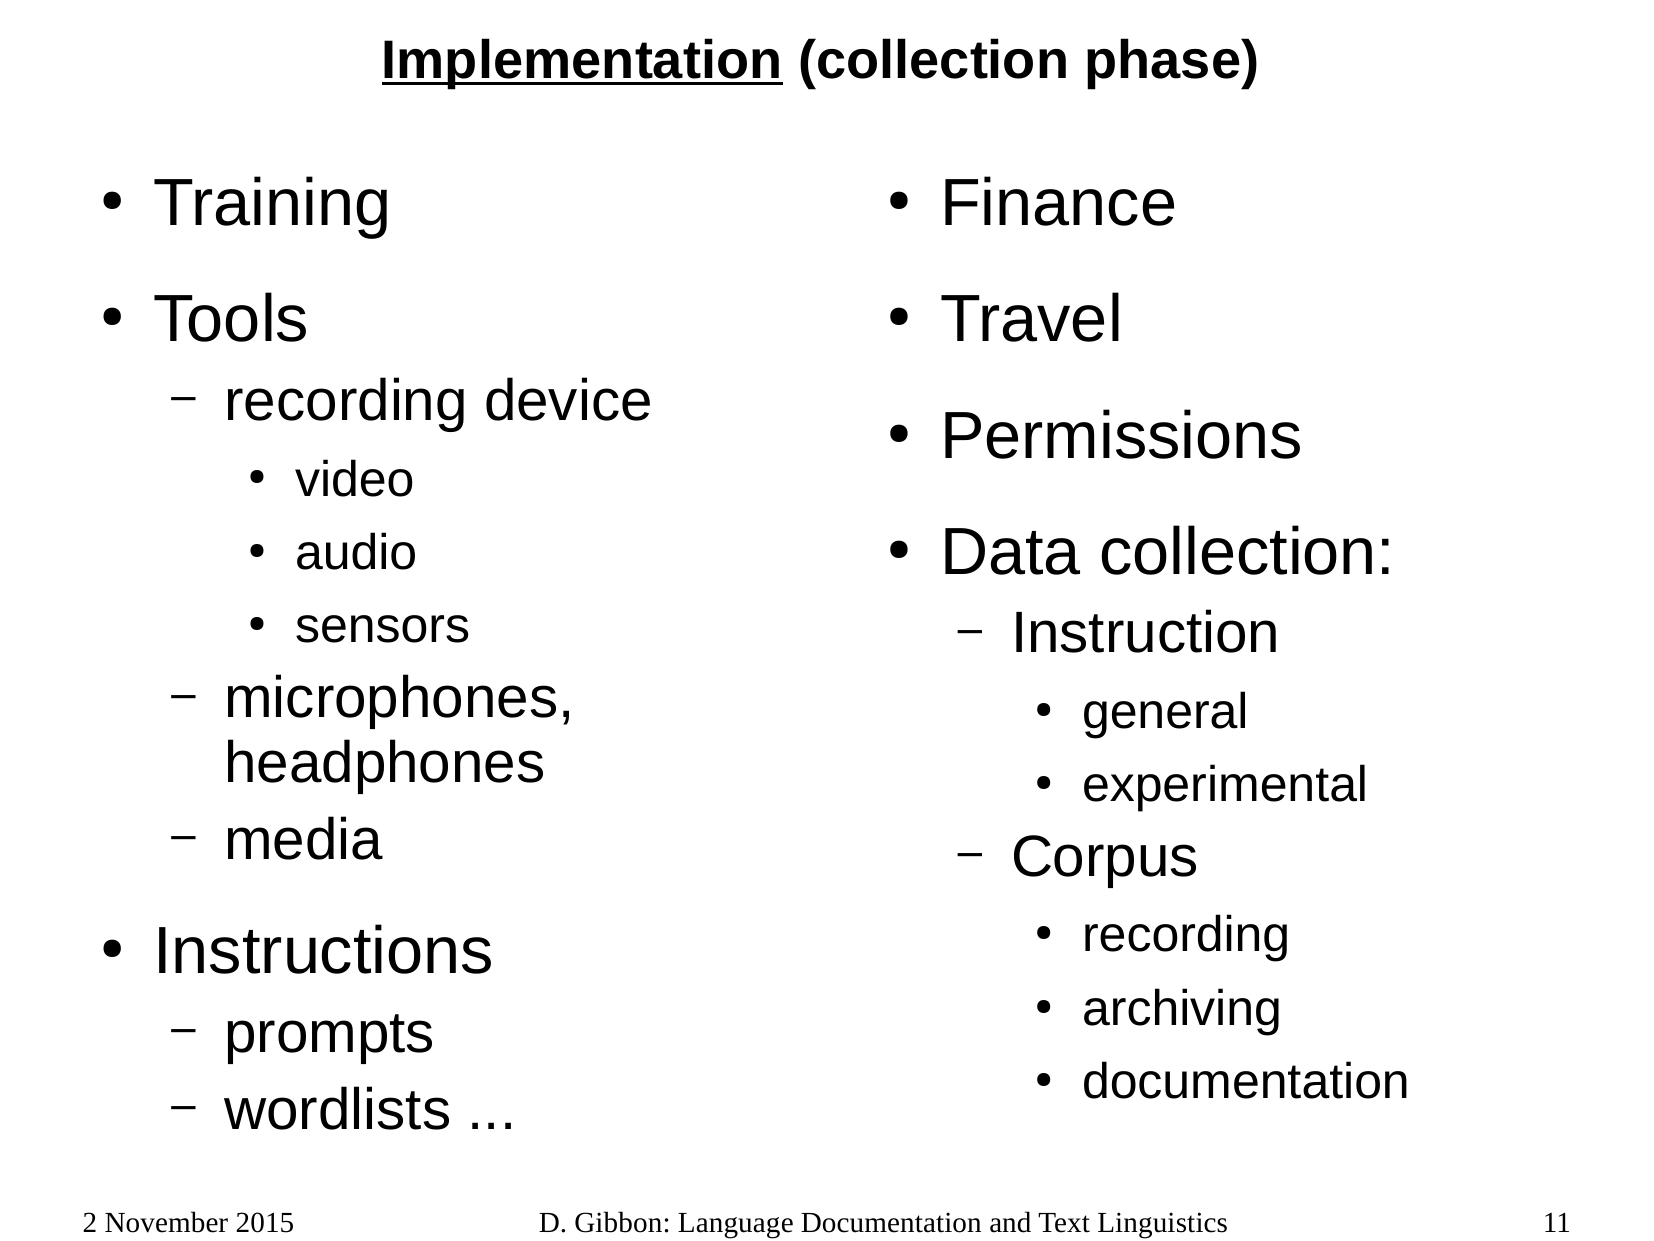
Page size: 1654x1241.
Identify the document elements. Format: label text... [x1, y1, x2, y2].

list Finance Travel Permissions Data collection: Instruction general experimental Corpus recording archiving documentation [869, 165, 1619, 1146]
title Implementation (collection phase) [11, 13, 1630, 107]
list Training Tools recording device video audio sensors microphones, headphones media Instructions prompts wordlists ... [82, 165, 832, 1146]
